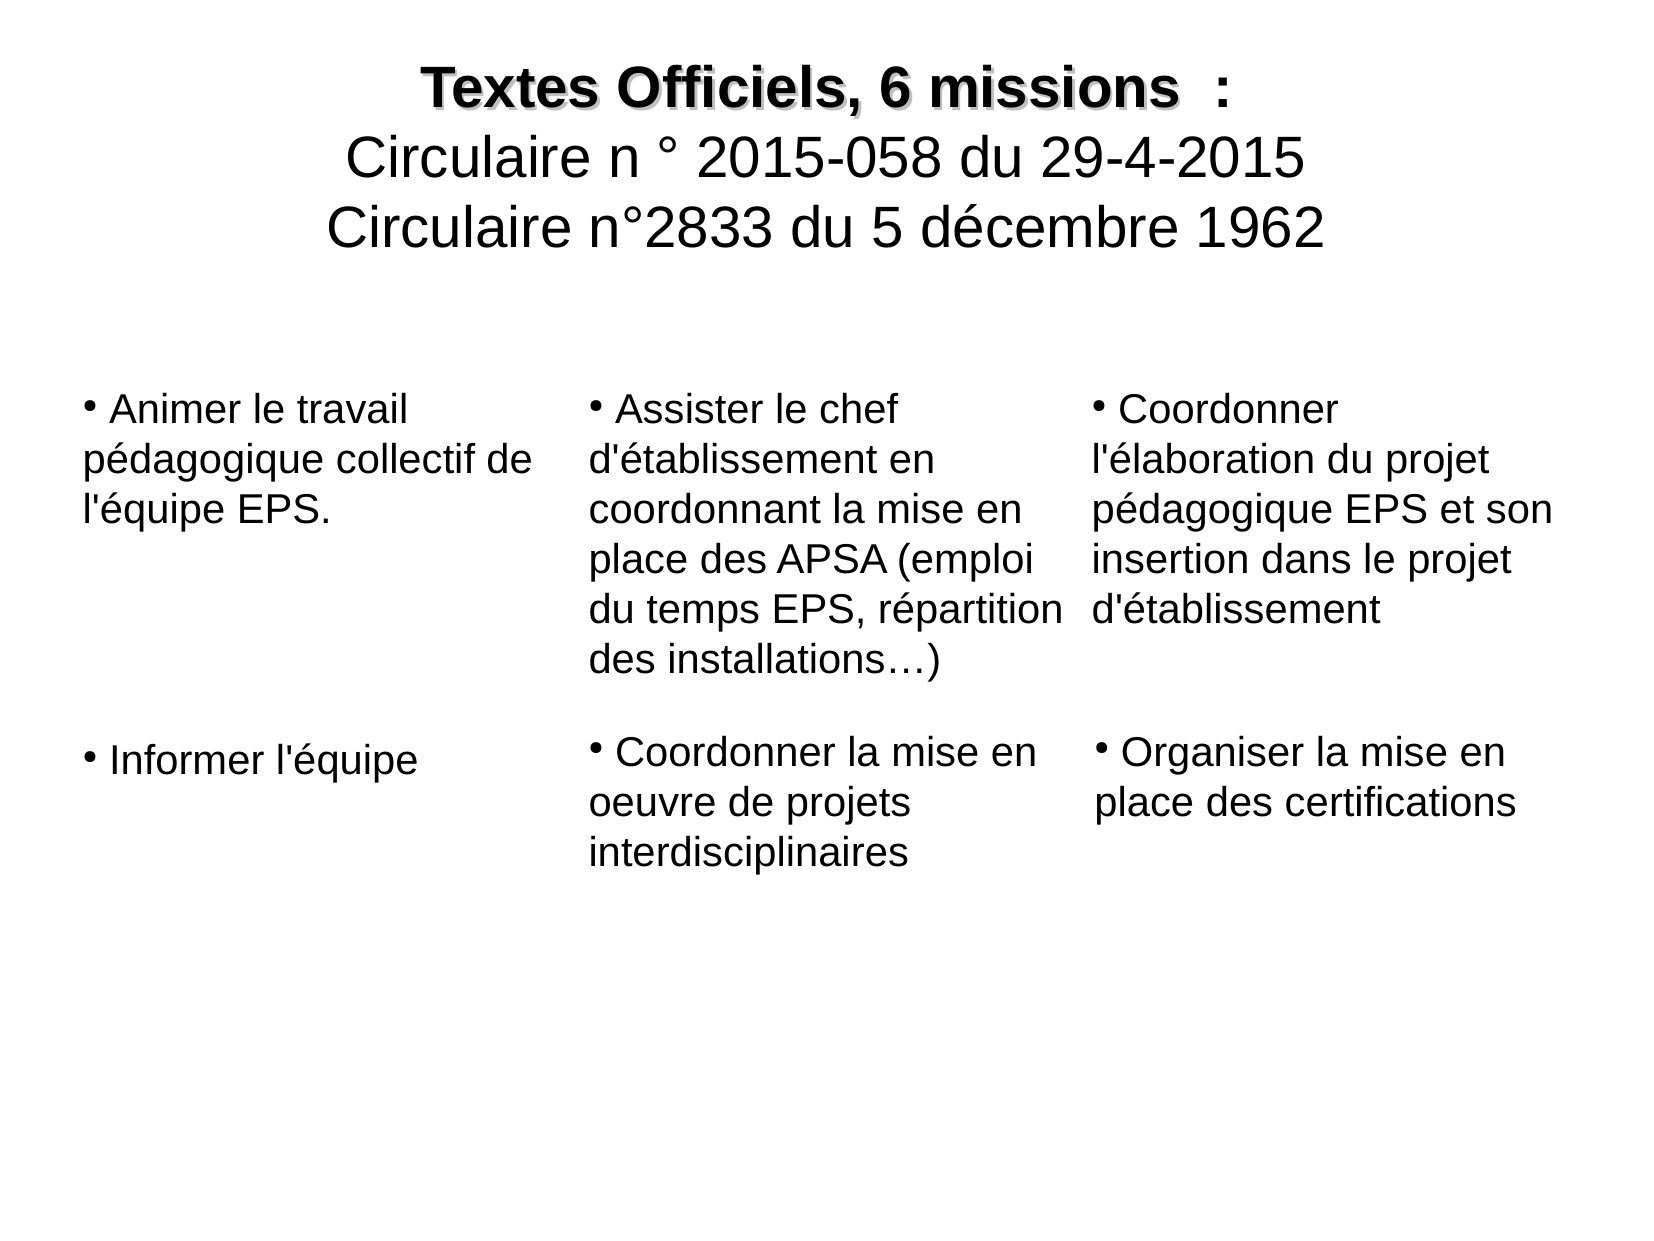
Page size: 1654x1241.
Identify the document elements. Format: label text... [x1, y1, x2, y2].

list Coordonner l'élaboration du projet pédagogique EPS et son insertion dans le projet d'établissement [1091, 381, 1571, 725]
list Assister le chef d'établissement en coordonnant la mise en place des APSA (emploi du temps EPS, répartition des installations…) [588, 381, 1068, 724]
list Coordonner la mise en oeuvre de projets interdisciplinaires [588, 724, 1068, 1068]
list Animer le travail pédagogique collectif de l'équipe EPS. [82, 381, 562, 725]
list Informer l'équipe [82, 732, 562, 1076]
list Organiser la mise en place des certifications [1094, 724, 1574, 1068]
title Textes Officiels, 6 missions : Circulaire n ° 2015-058 du 29-4-2015 Circulaire n°2833 du 5 décembre 1962 [82, 49, 1571, 257]
